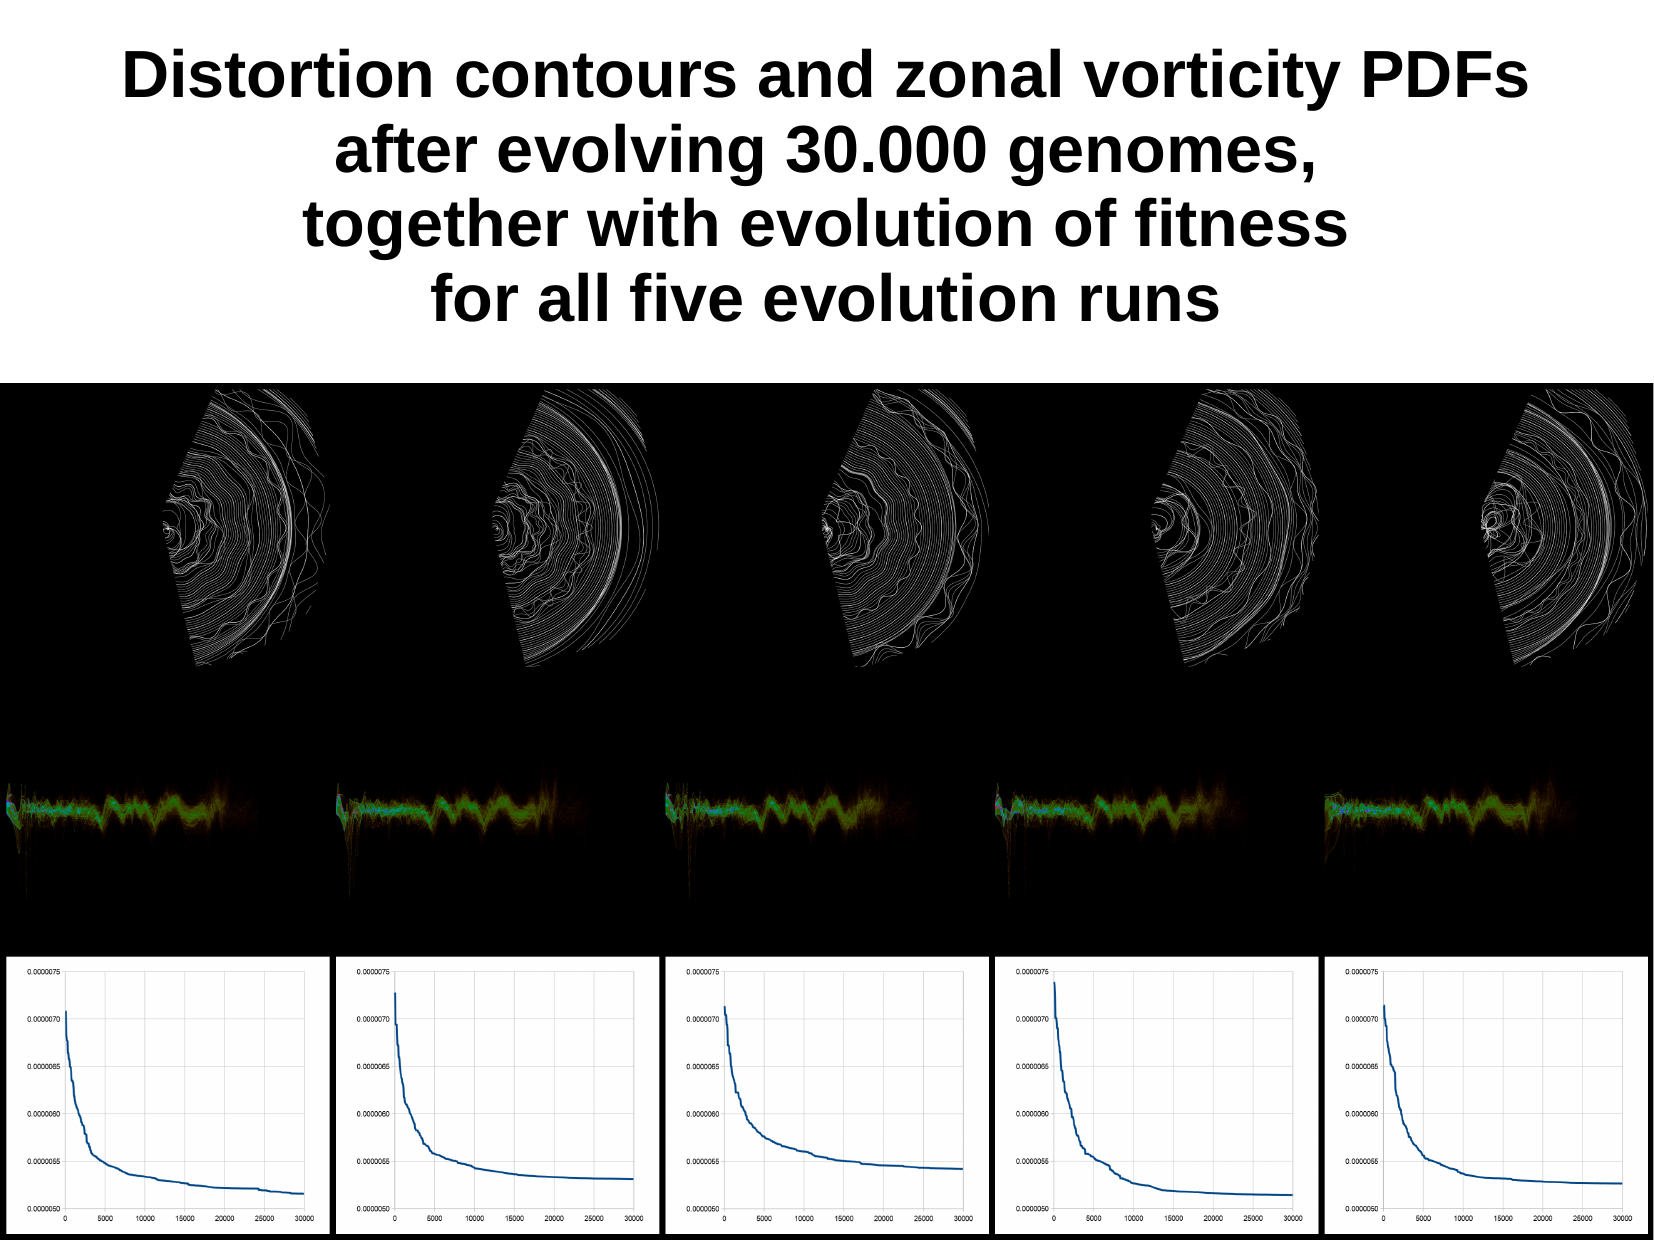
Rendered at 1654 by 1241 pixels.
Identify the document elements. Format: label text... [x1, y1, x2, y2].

text_box Distortion contours and zonal vorticity PDFs after evolving 30.000 genomes, together with evolution of fitness for all five evolution runs [0, 29, 1654, 344]
picture [0, 383, 1654, 1240]
